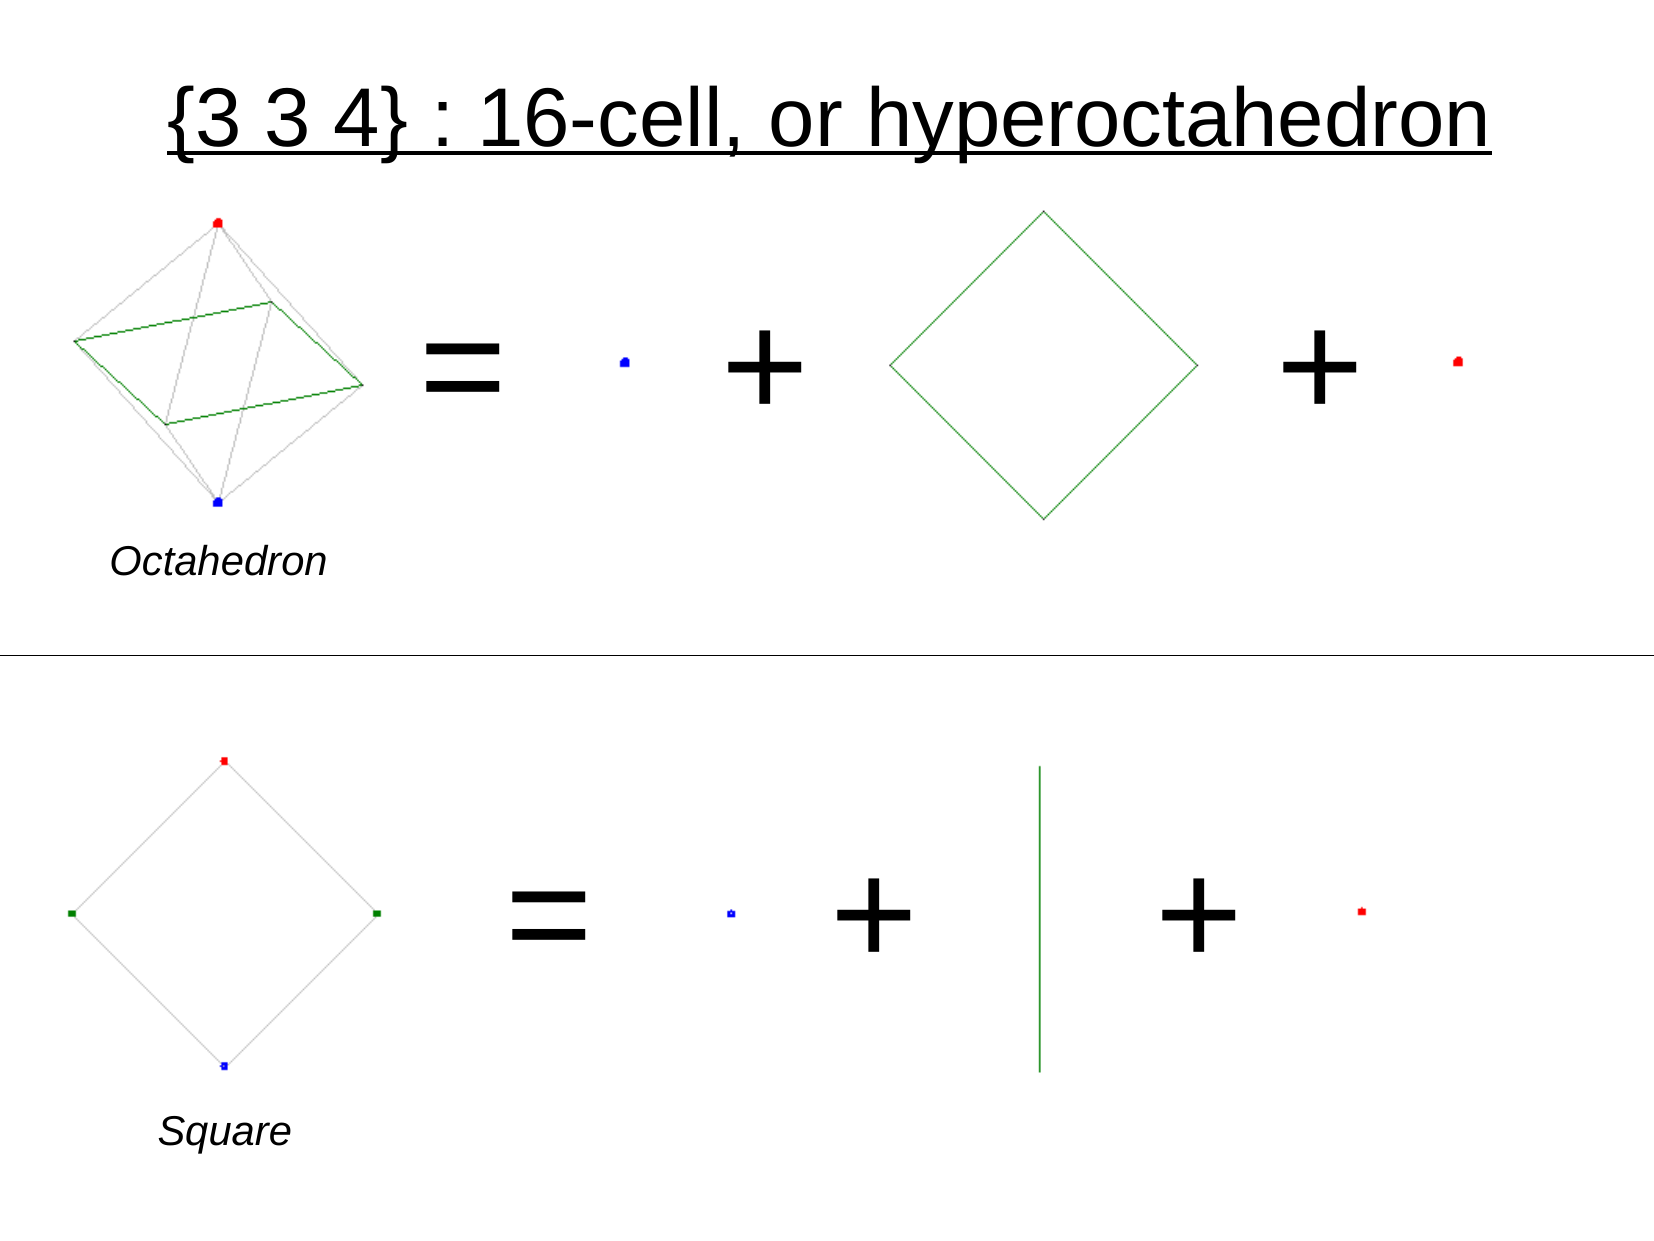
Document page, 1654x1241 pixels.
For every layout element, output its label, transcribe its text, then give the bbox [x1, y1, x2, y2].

title {3 3 4} : 16-cell, or hyperoctahedron [17, 21, 1642, 214]
text_box + [1246, 281, 1394, 449]
picture [66, 209, 370, 529]
text_box + [1125, 829, 1273, 998]
picture [707, 886, 756, 938]
picture [1008, 757, 1069, 1079]
text_box + [800, 829, 949, 998]
text_box = [389, 281, 538, 449]
text_box Octahedron [82, 529, 355, 603]
text_box + [690, 281, 839, 449]
picture [59, 745, 389, 1075]
picture [603, 337, 647, 388]
text_box = [475, 829, 624, 998]
text_box Square [103, 1092, 346, 1169]
picture [1336, 888, 1390, 938]
picture [1428, 333, 1487, 392]
picture [874, 189, 1214, 525]
